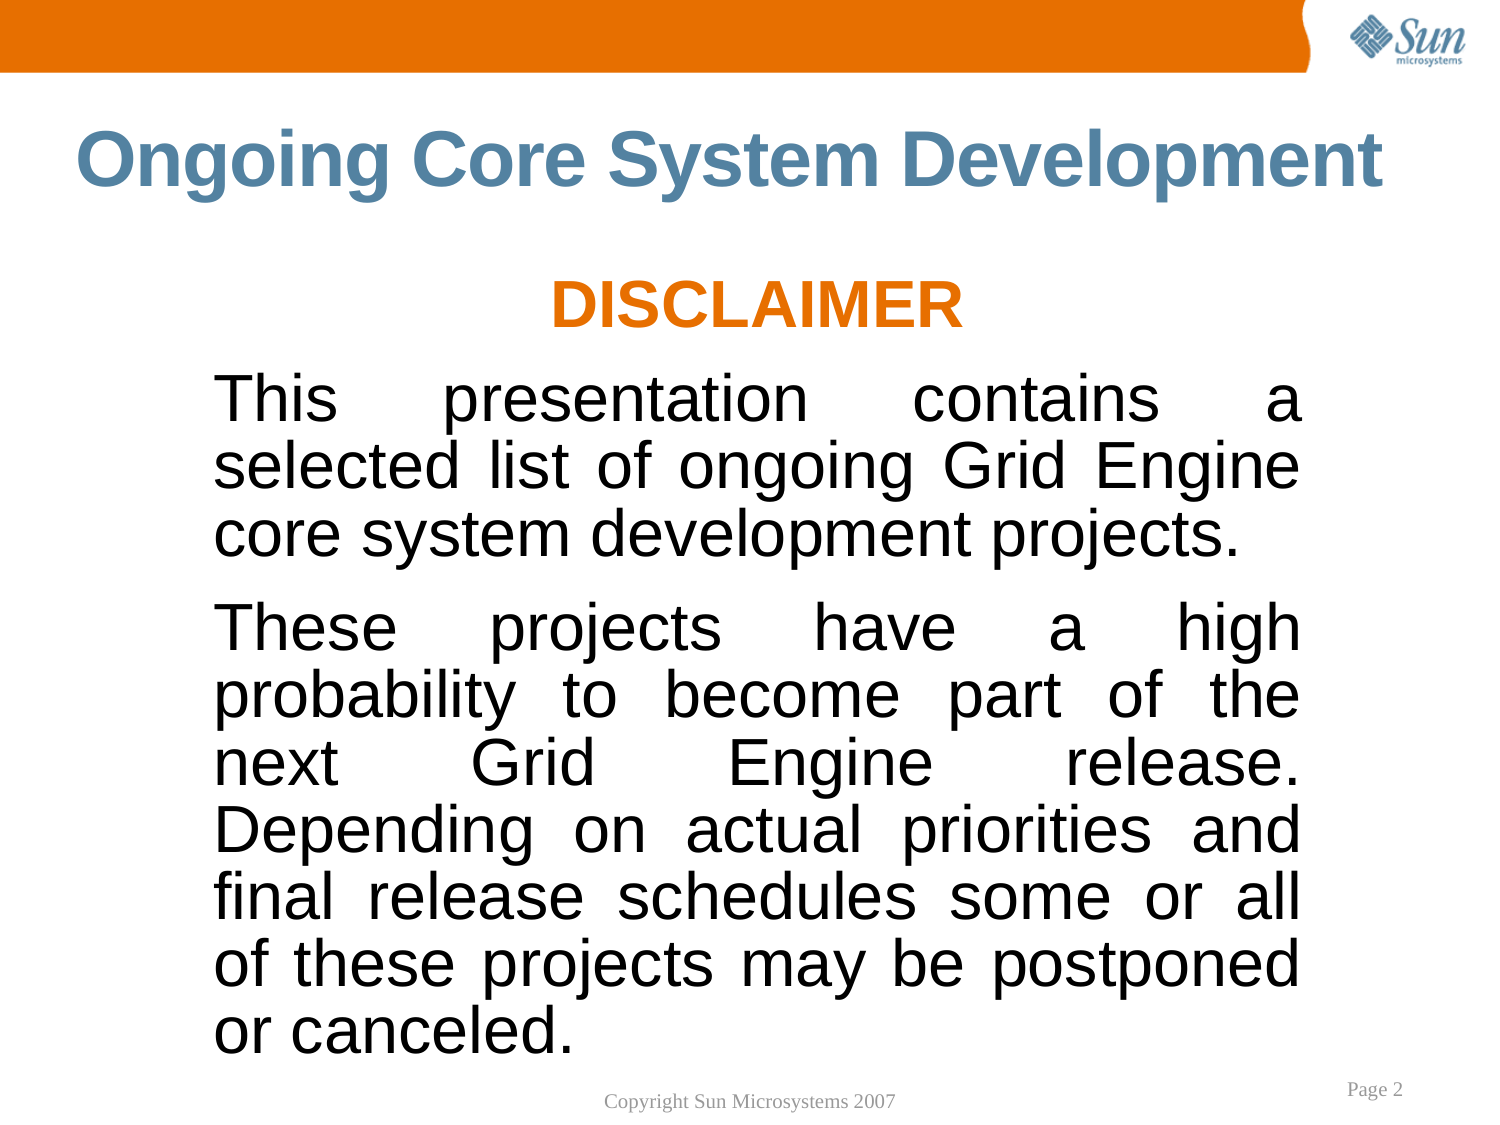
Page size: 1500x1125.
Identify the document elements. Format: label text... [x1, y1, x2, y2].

subtitle DISCLAIMER This presentation contains a selected list of ongoing Grid Engine core system development projects. These projects have a high probability to become part of the next Grid Engine release. Depending on actual priorities and final release schedules some or all of these projects may be postponed or canceled. [213, 269, 1303, 1072]
picture [0, 0, 1500, 75]
title Ongoing Core System Development [75, 122, 1438, 228]
